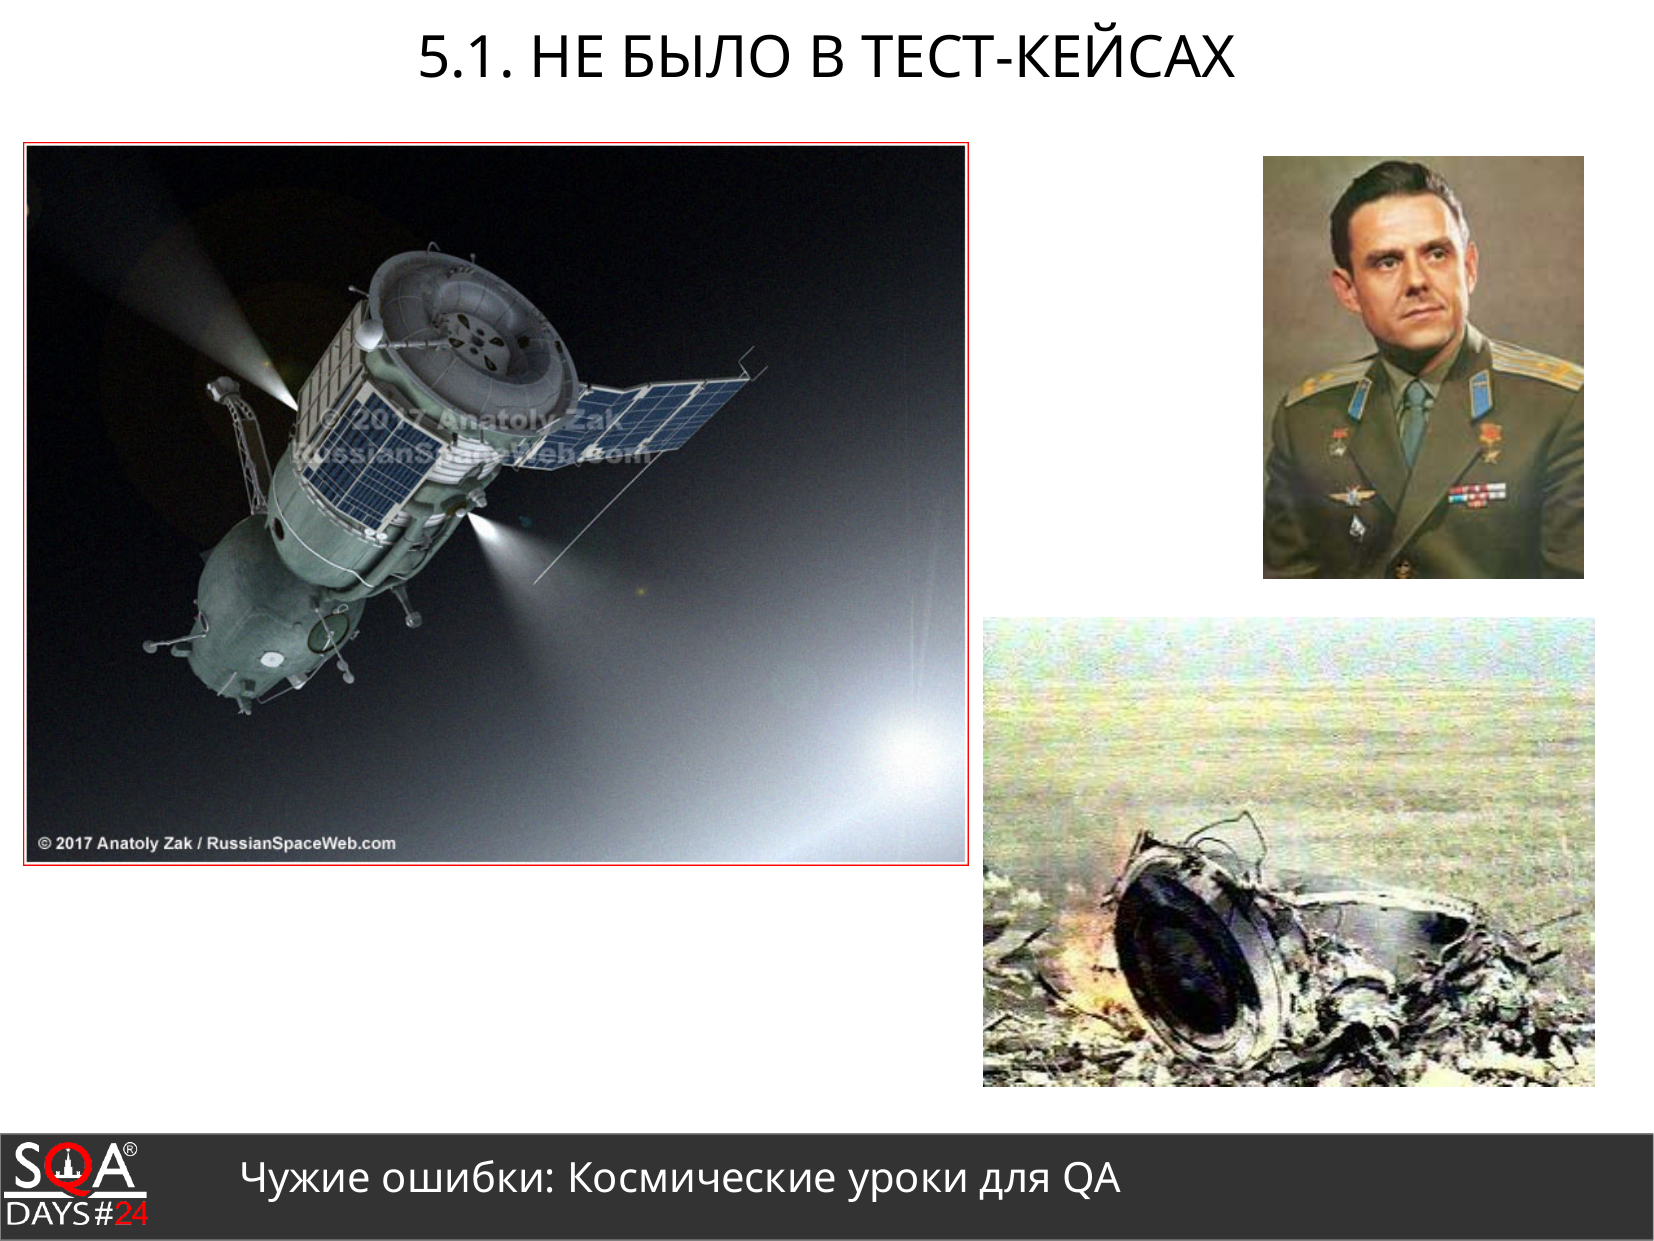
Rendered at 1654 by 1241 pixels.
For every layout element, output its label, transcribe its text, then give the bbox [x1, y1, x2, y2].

text_box 5.1. НЕ БЫЛО В ТЕСТ-КЕЙСАХ [402, 11, 1252, 97]
picture [4, 1142, 148, 1225]
text_box [0, 1133, 1654, 1241]
picture [1263, 156, 1584, 579]
text_box Чужие ошибки: Космические уроки для QA [224, 1145, 1607, 1229]
picture [23, 142, 969, 866]
picture [983, 617, 1595, 1087]
